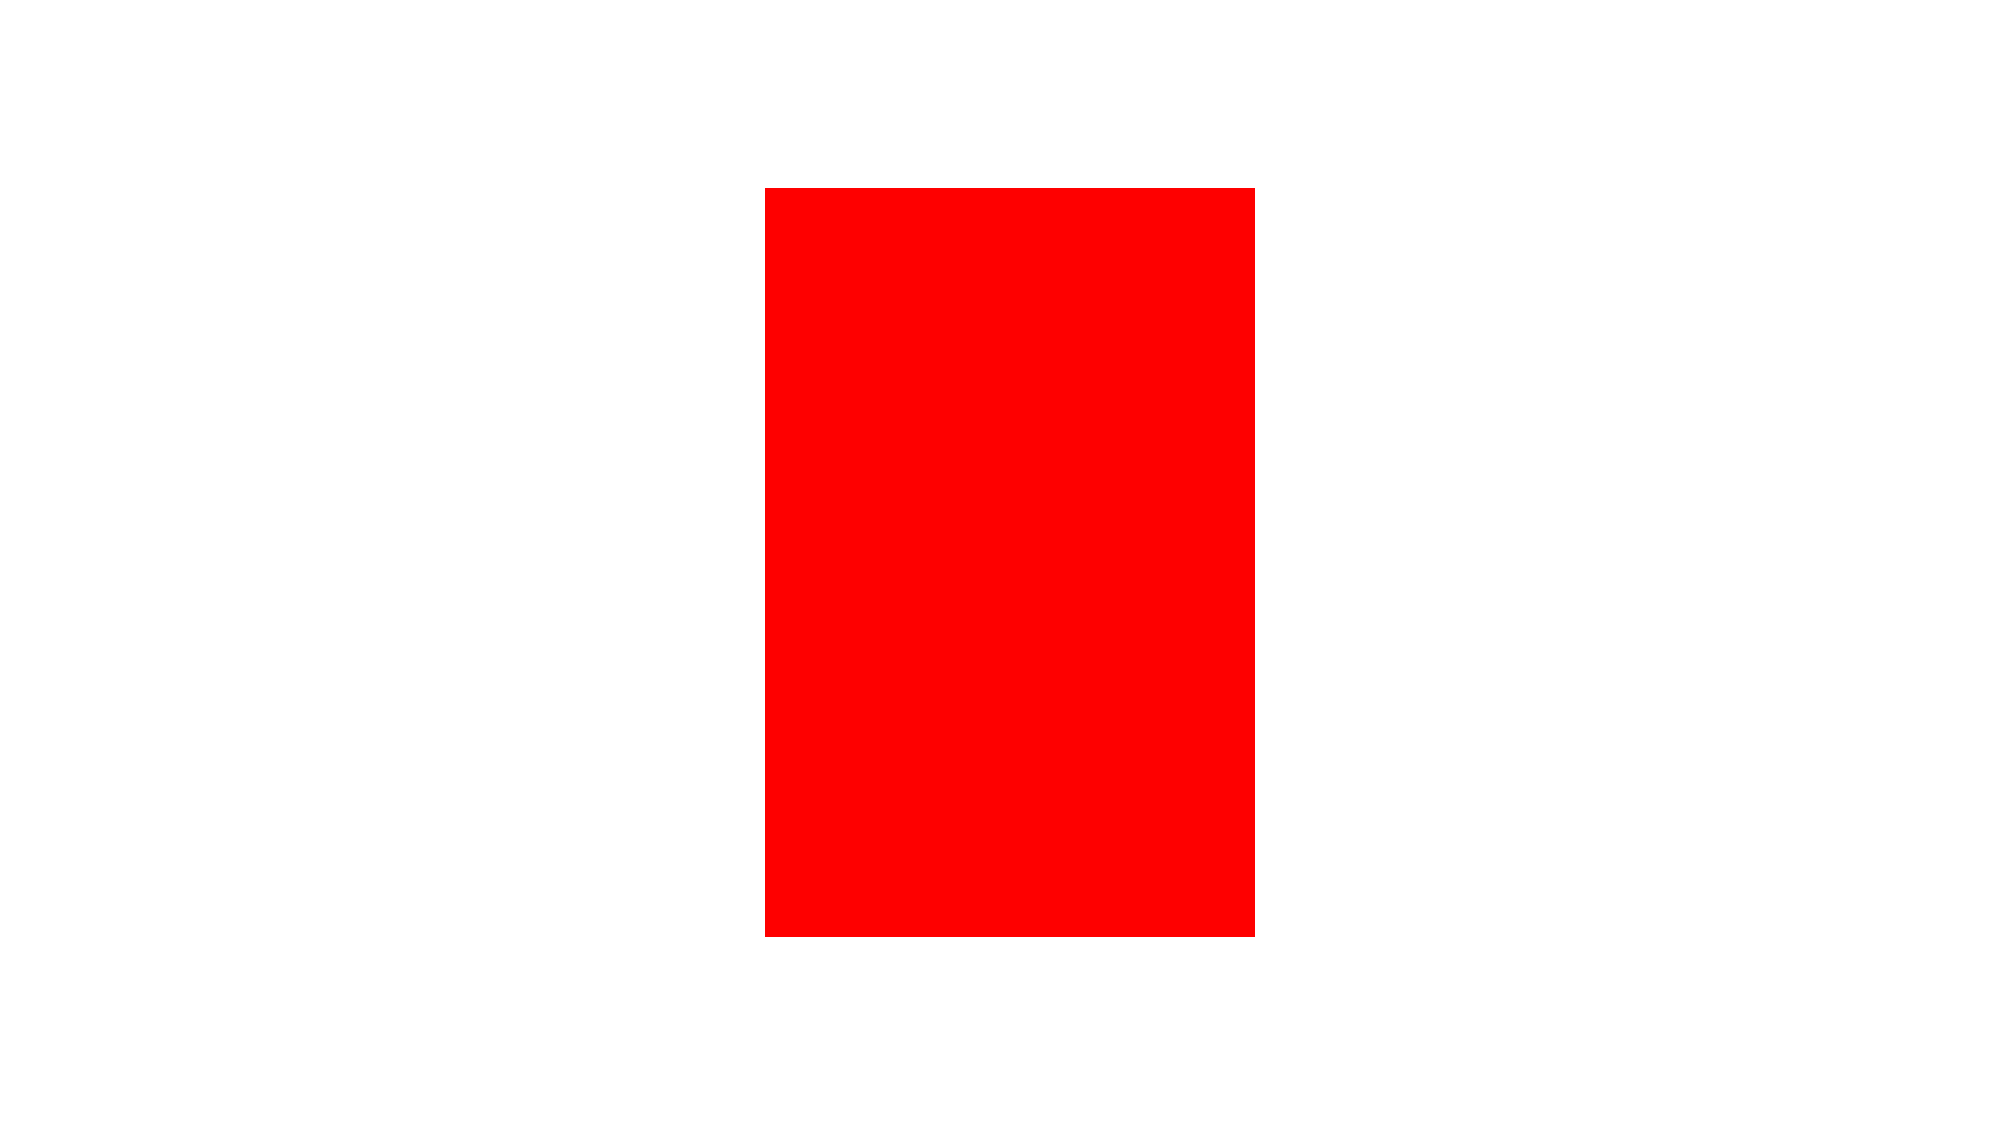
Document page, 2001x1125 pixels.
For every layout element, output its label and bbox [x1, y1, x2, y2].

picture [764, 187, 1256, 938]
